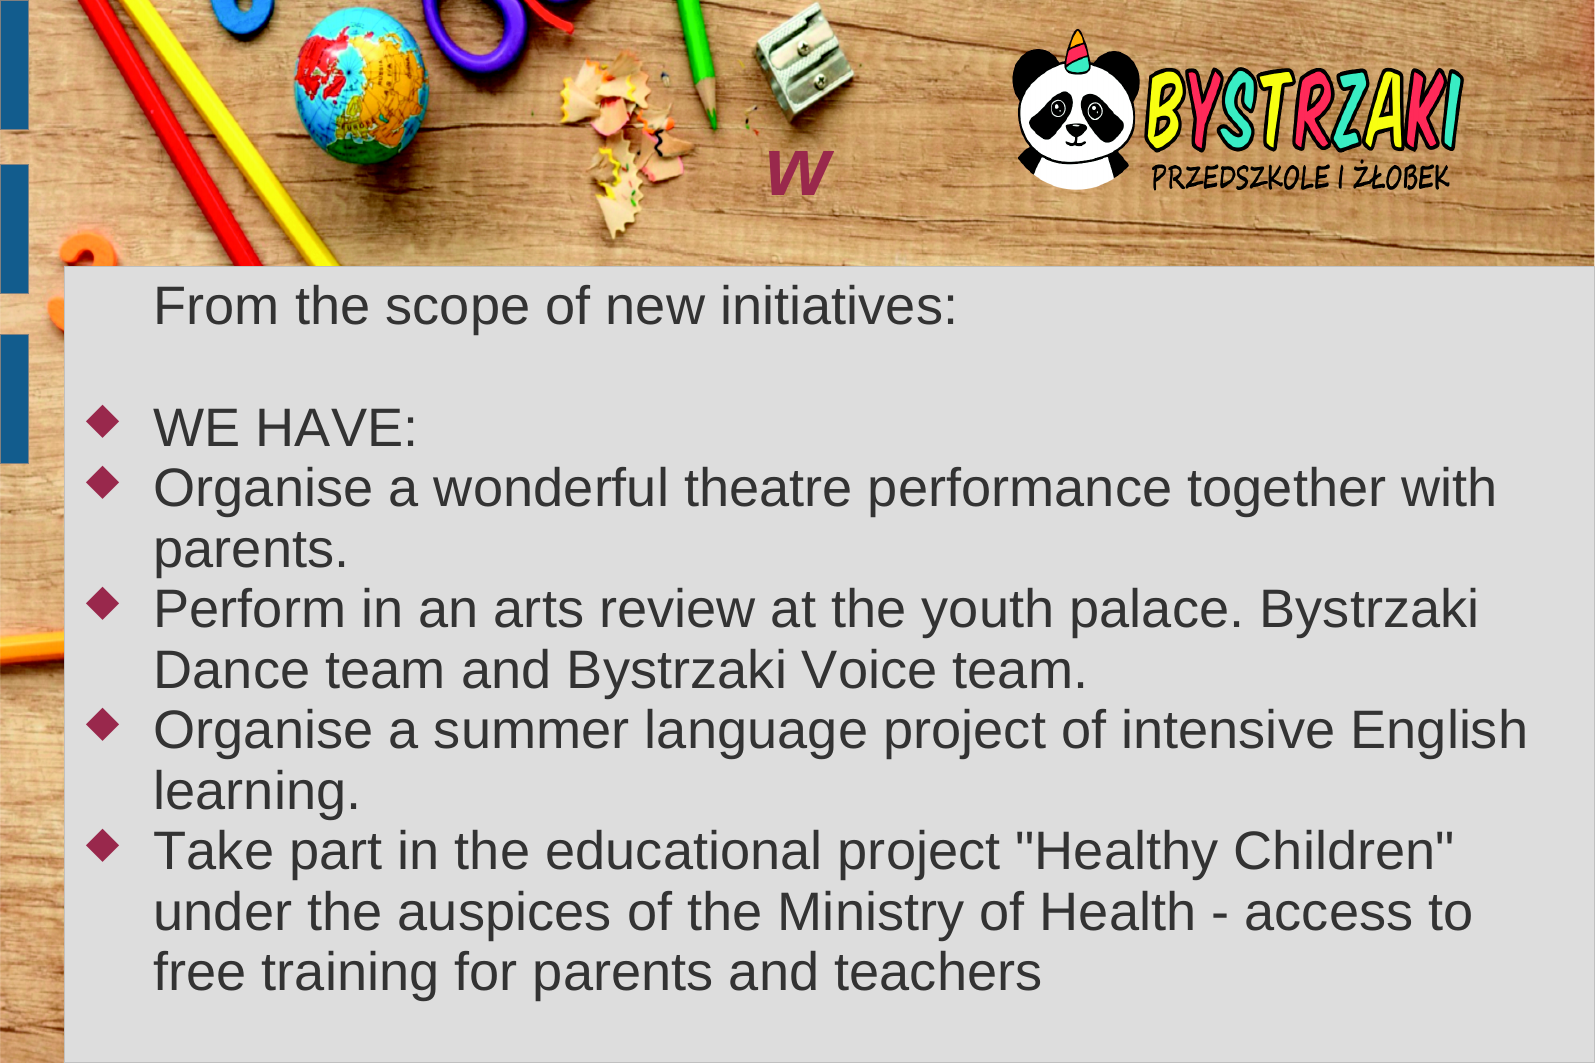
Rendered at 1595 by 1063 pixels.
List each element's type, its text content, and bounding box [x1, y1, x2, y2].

list From the scope of new initiatives: WE HAVE: Organise a wonderful theatre performance together with parents. Perform in an arts review at the youth palace. Bystrzaki Dance team and Bystrzaki Voice team. Organise a summer language project of intensive English learning. Take part in the educational project "Healthy Children" under the auspices of the Ministry of Health - access to free training for parents and teachers [70, 275, 1583, 1063]
title w [117, 78, 1479, 256]
picture [0, 0, 1595, 1063]
